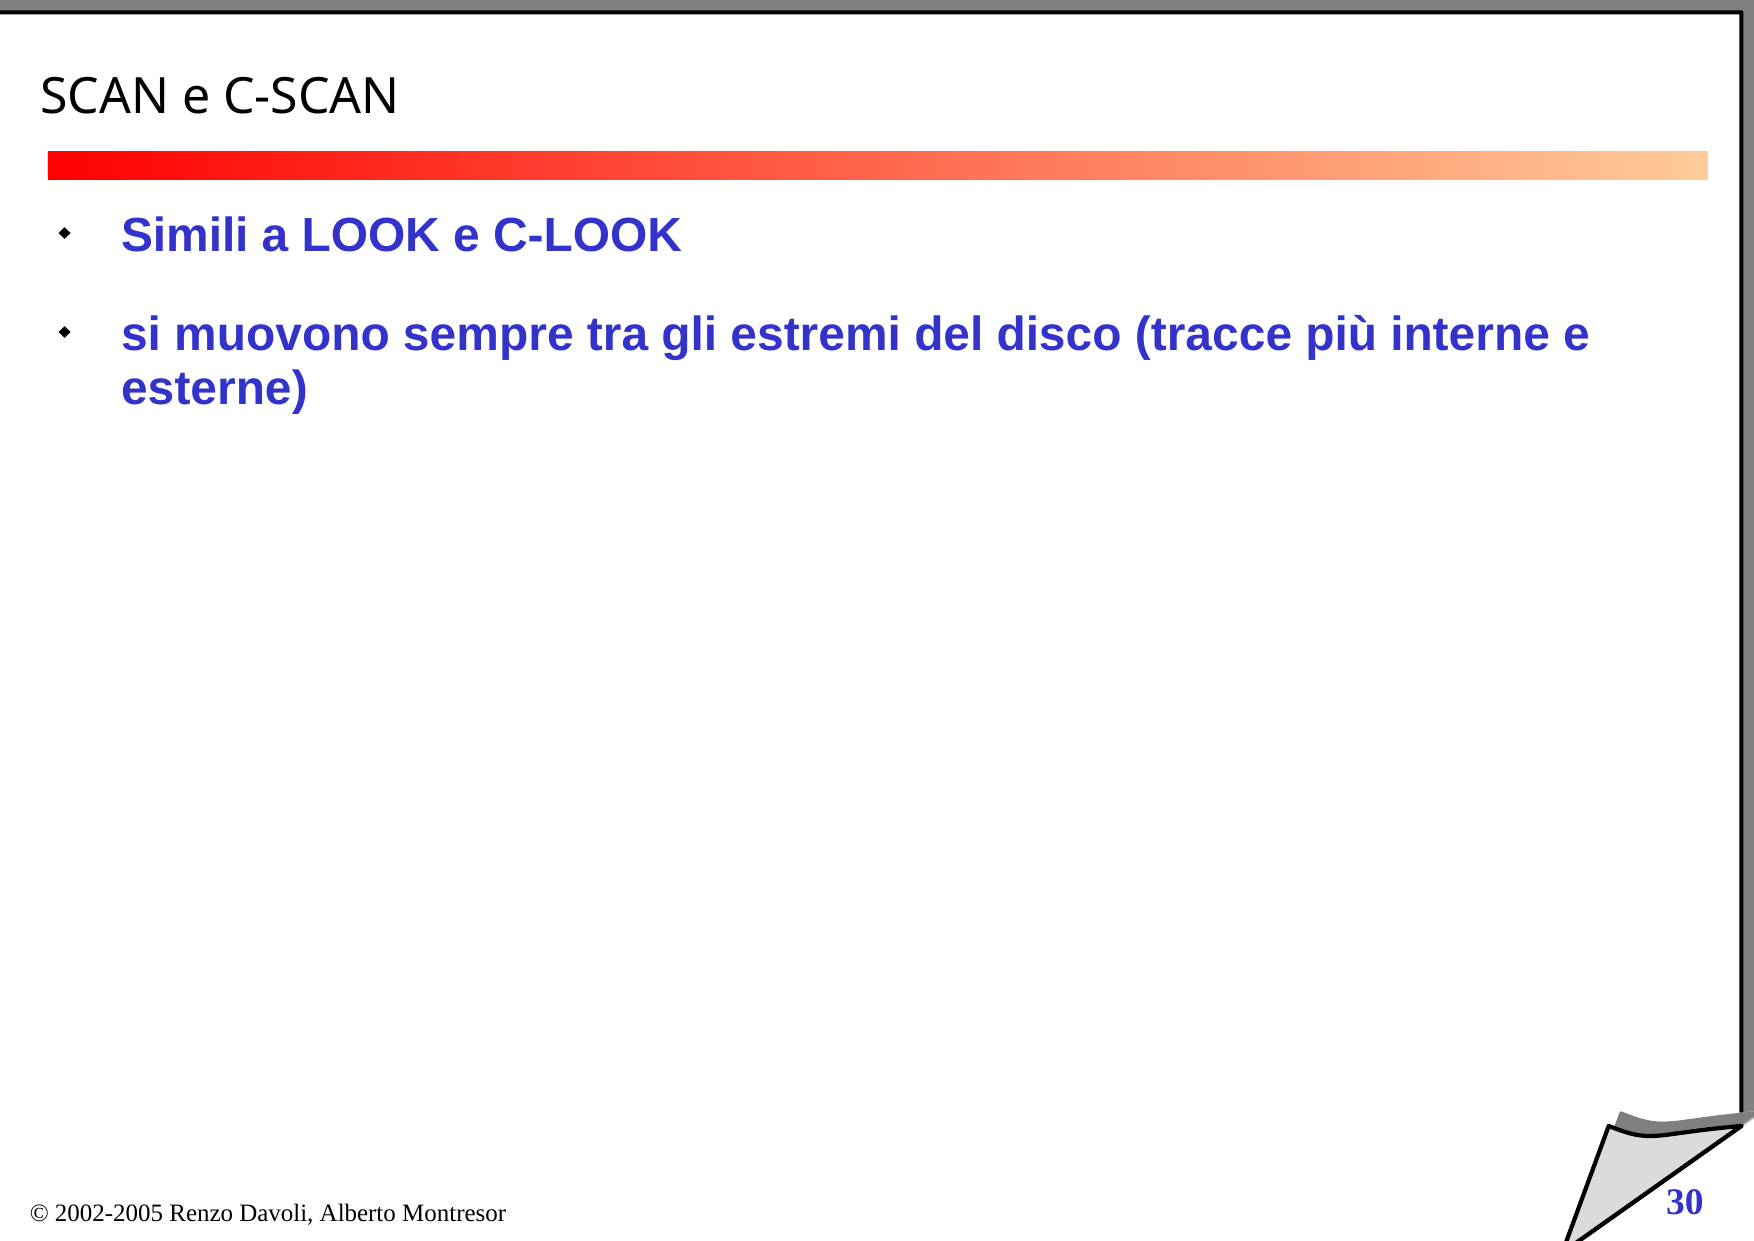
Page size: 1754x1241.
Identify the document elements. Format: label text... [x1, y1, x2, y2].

list Simili a LOOK e C-LOOK si muovono sempre tra gli estremi del disco (tracce più interne e esterne) [58, 206, 1696, 815]
title SCAN e C-SCAN [40, 49, 1714, 144]
